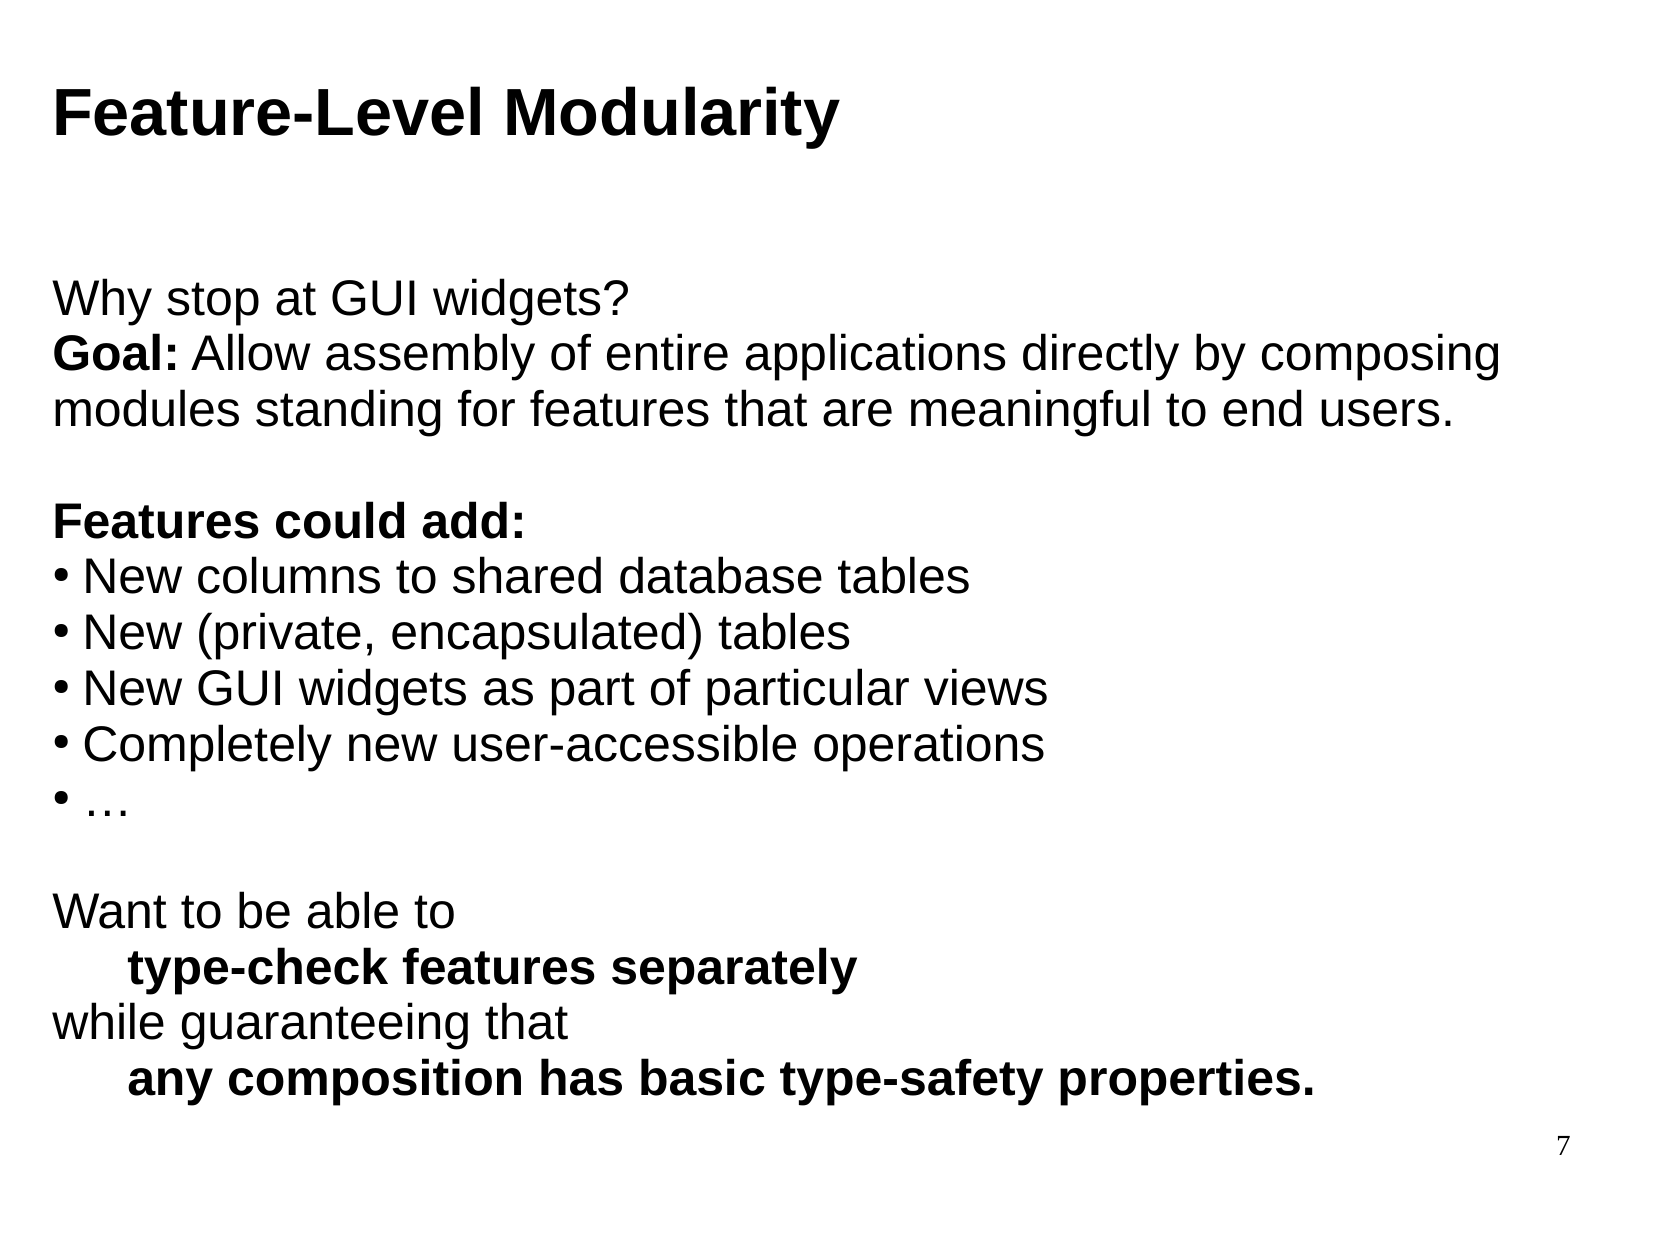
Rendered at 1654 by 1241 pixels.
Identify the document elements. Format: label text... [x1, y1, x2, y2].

text_box Why stop at GUI widgets? Goal: Allow assembly of entire applications directly by composing modules standing for features that are meaningful to end users. Features could add: New columns to shared database tables New (private, encapsulated) tables New GUI widgets as part of particular views Completely new user-accessible operations … Want to be able to type-check features separately while guaranteeing that any composition has basic type-safety properties. [37, 262, 1576, 1114]
text_box Feature-Level Modularity [37, 67, 1613, 157]
